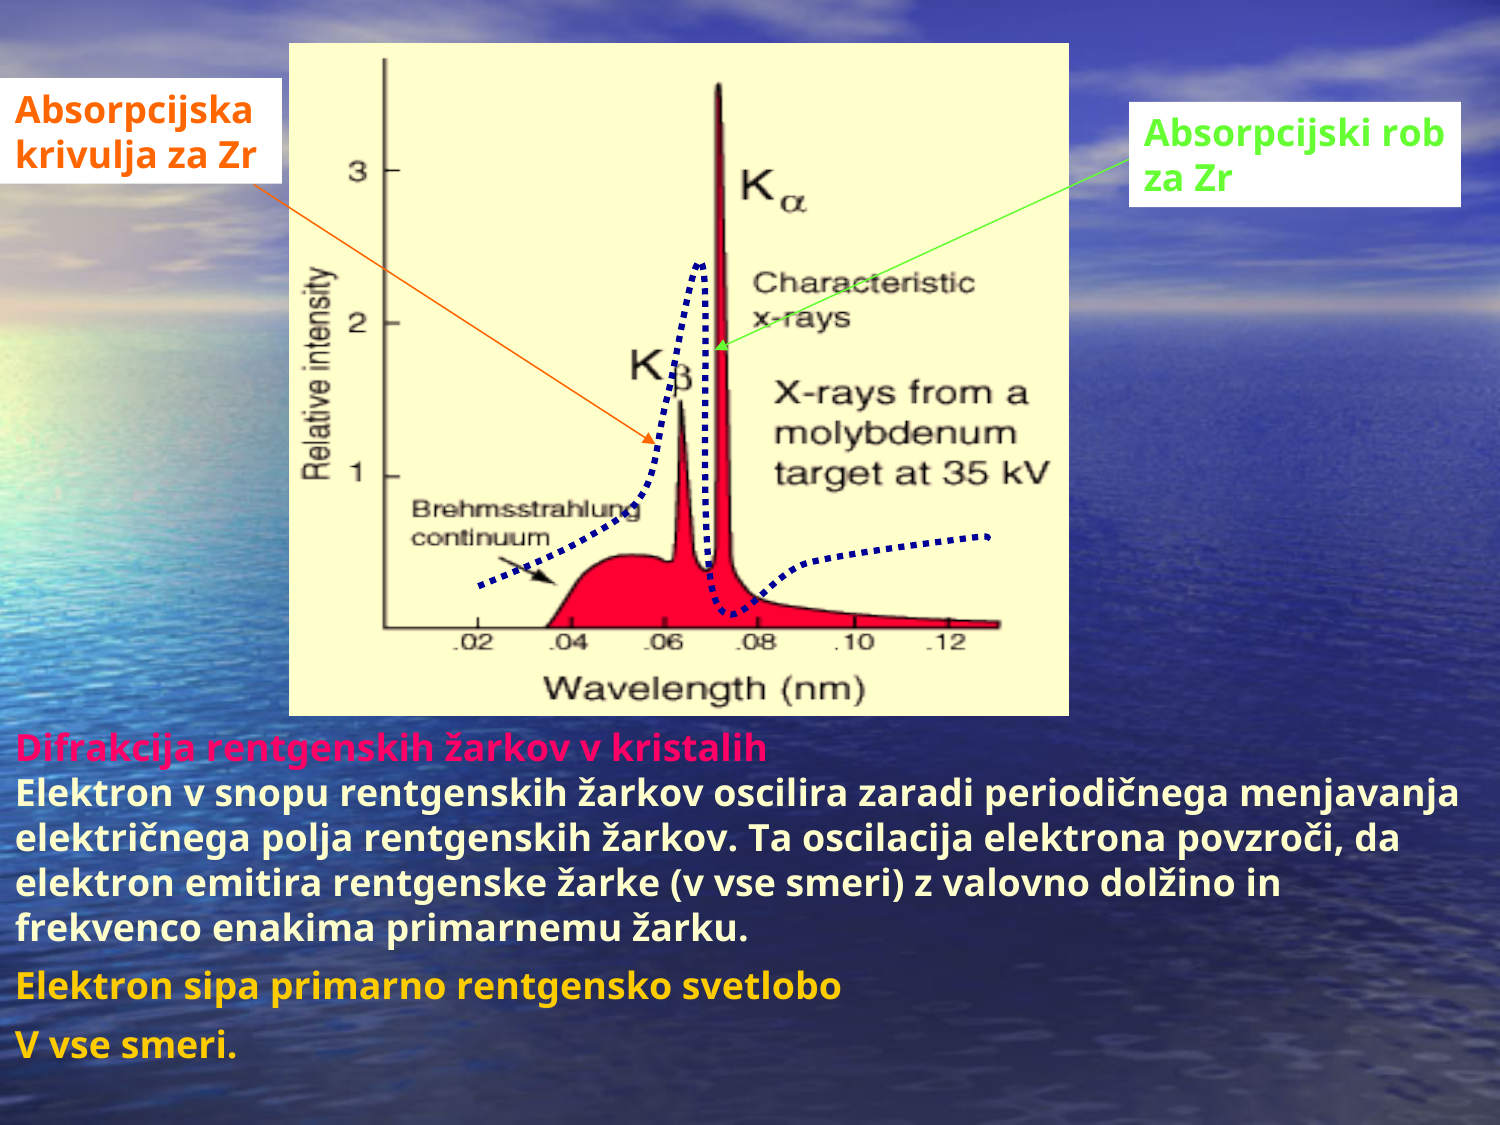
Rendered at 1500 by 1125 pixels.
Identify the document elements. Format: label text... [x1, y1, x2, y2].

text_box Absorpcijska krivulja za Zr [0, 78, 282, 184]
text_box Absorpcijski rob za Zr [1129, 101, 1461, 208]
picture [0, 0, 1500, 1125]
text_box Difrakcija rentgenskih žarkov v kristalih Elektron v snopu rentgenskih žarkov oscilira zaradi periodičnega menjavanja električnega polja rentgenskih žarkov. Ta oscilacija elektrona povzroči, da elektron emitira rentgenske žarke (v vse smeri) z valovno dolžino in frekvenco enakima primarnemu žarku. Elektron sipa primarno rentgensko svetlobo V vse smeri. [0, 716, 1478, 1074]
